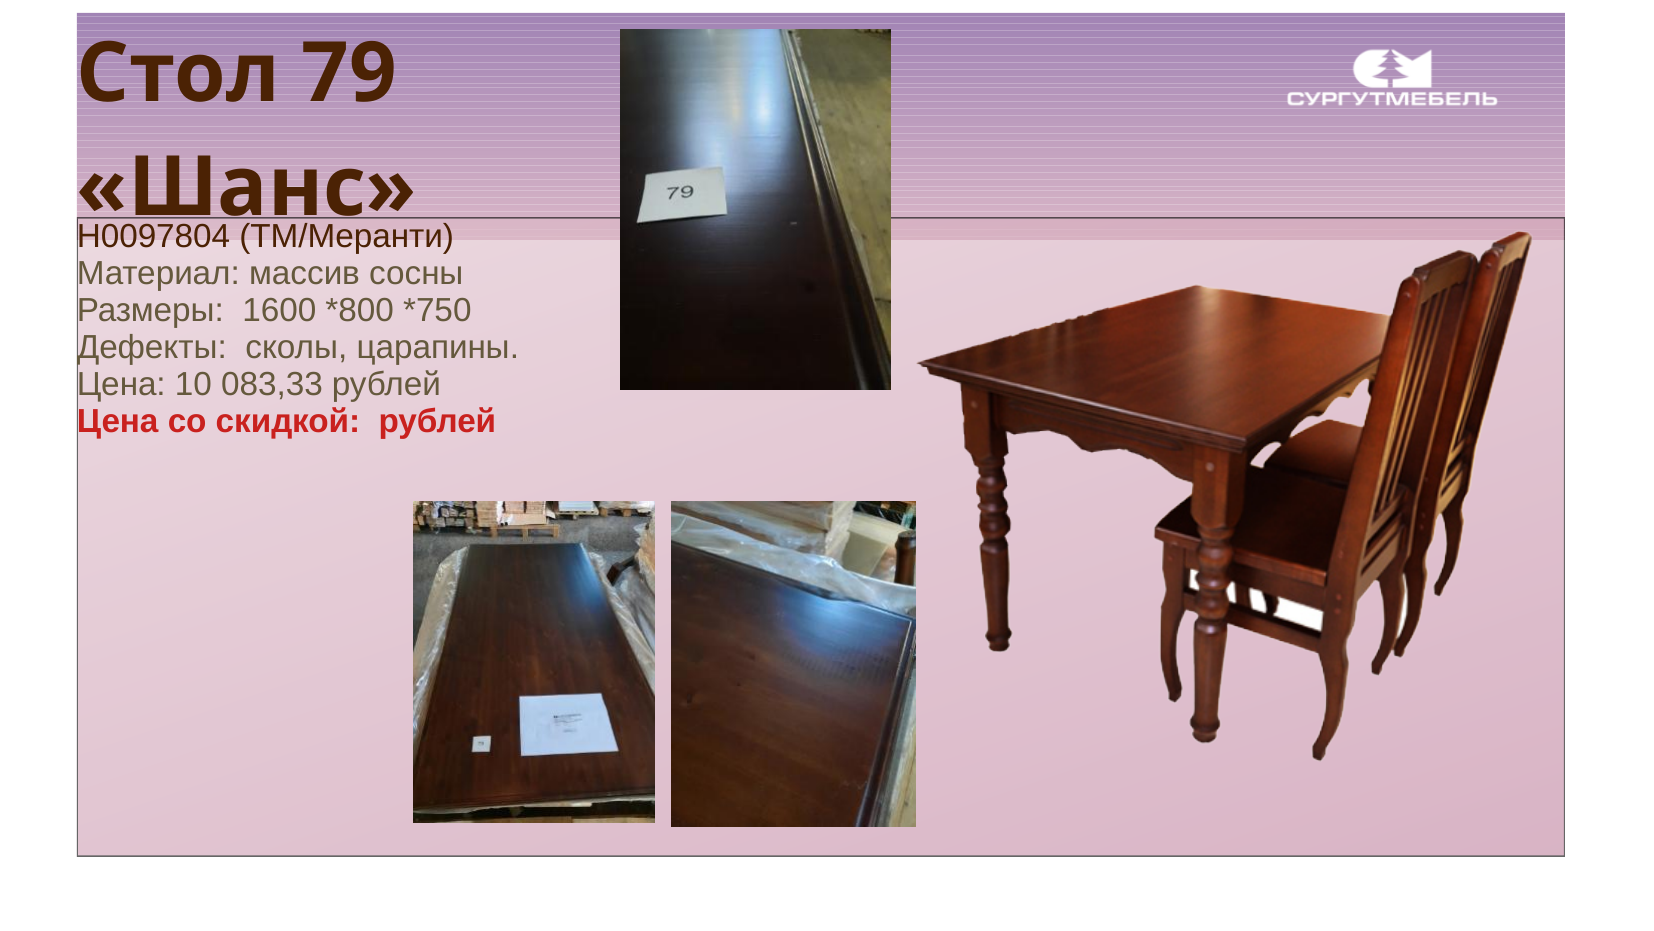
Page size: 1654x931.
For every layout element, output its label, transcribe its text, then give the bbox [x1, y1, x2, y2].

picture [1262, 5, 1513, 170]
picture [620, 29, 1634, 827]
picture [413, 501, 655, 824]
subtitle Н0097804 (ТМ/Меранти) Материал: массив сосны Размеры: 1600 *800 *750 Дефекты: сколы, царапины. Цена: 10 083,33 рублей Цена со скидкой: рублей [76, 217, 1565, 857]
title Стол 79 «Шанс» [76, 23, 1565, 217]
